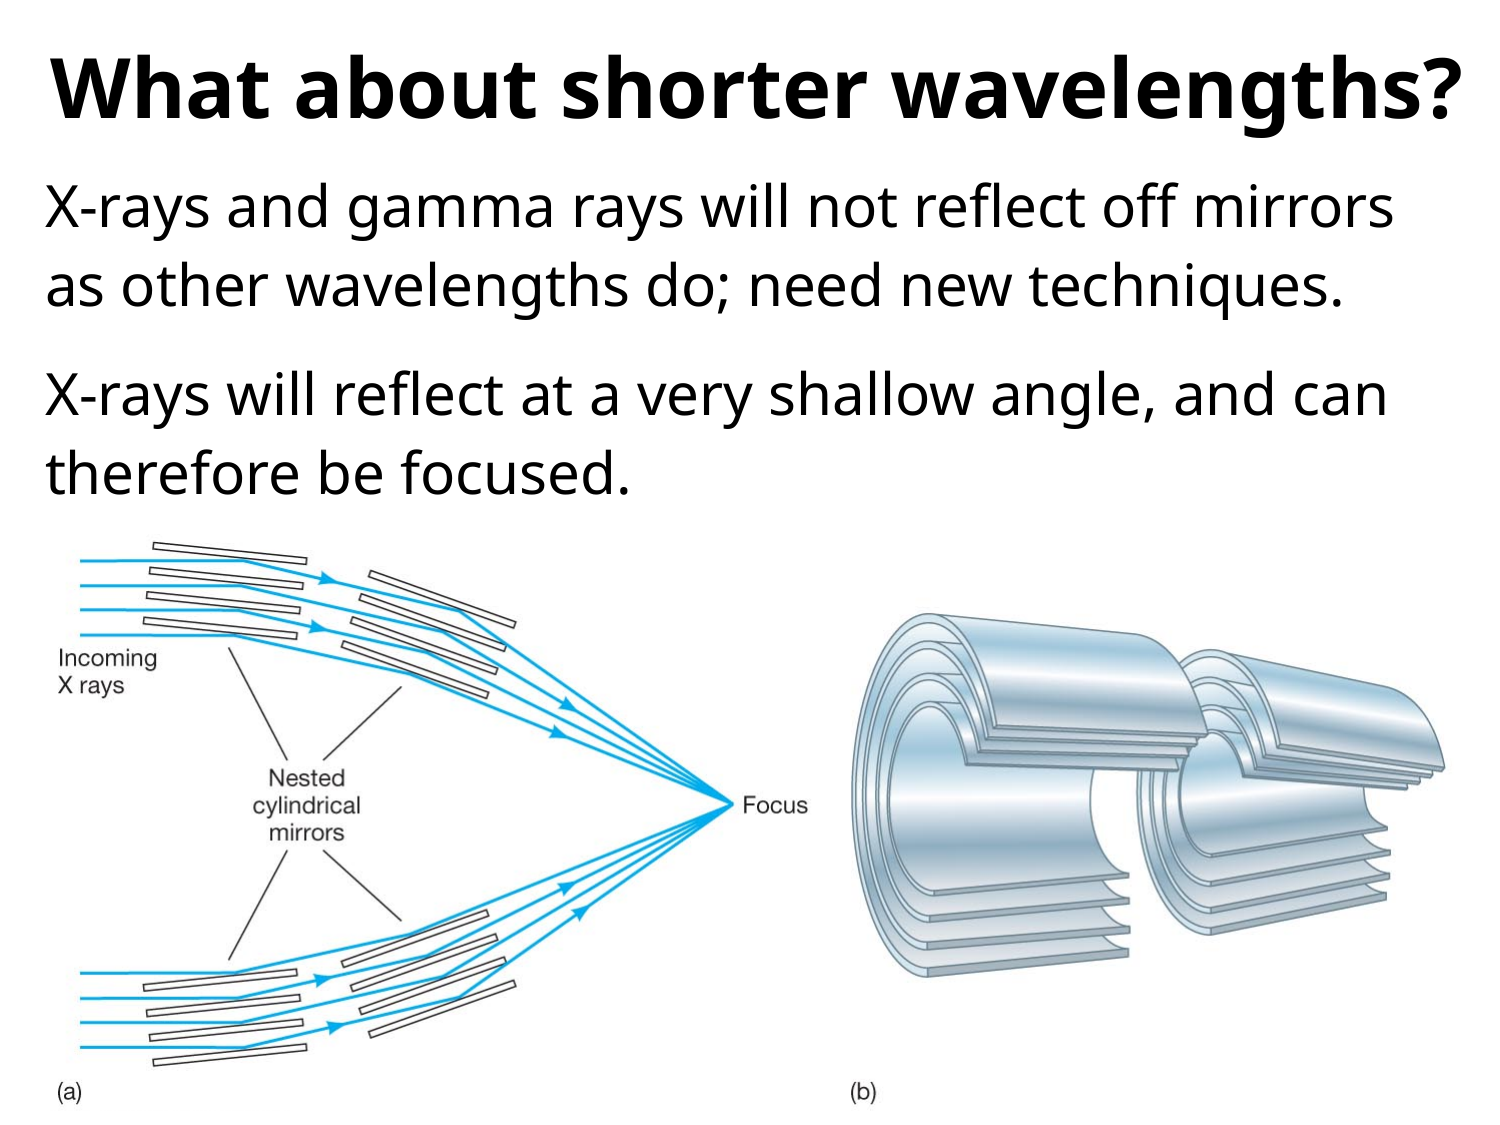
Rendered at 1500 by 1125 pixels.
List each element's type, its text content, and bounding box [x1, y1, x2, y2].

list X-rays and gamma rays will not reflect off mirrors as other wavelengths do; need new techniques. X-rays will reflect at a very shallow angle, and can therefore be focused. [45, 164, 1471, 908]
picture [50, 534, 1454, 1111]
title What about shorter wavelengths? [45, 37, 1471, 135]
